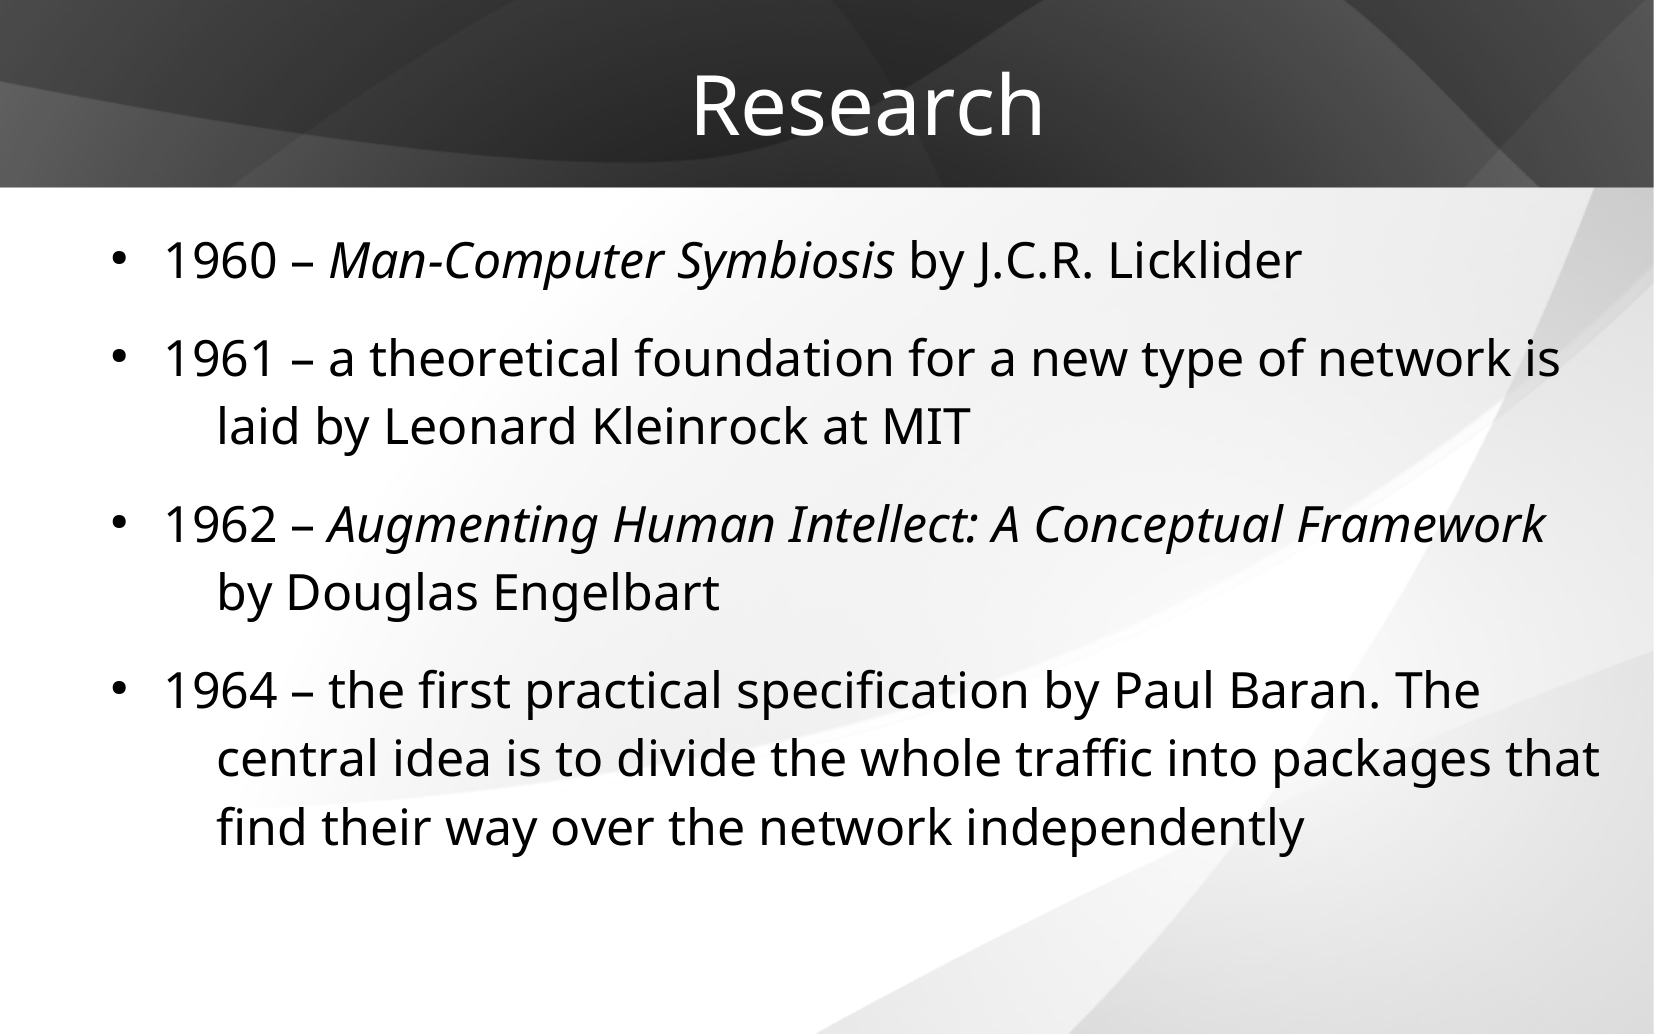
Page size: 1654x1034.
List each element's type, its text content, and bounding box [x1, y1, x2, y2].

title Research [124, 0, 1613, 208]
list 1960 – Man-Computer Symbiosis by J.C.R. Licklider 1961 – a theoretical foundation for a new type of network is laid by Leonard Kleinrock at MIT 1962 – Augmenting Human Intellect: A Conceptual Framework by Douglas Engelbart 1964 – the first practical specification by Paul Baran. The central idea is to divide the whole traffic into packages that find their way over the network independently [75, 225, 1613, 1013]
picture [0, 0, 1654, 1034]
